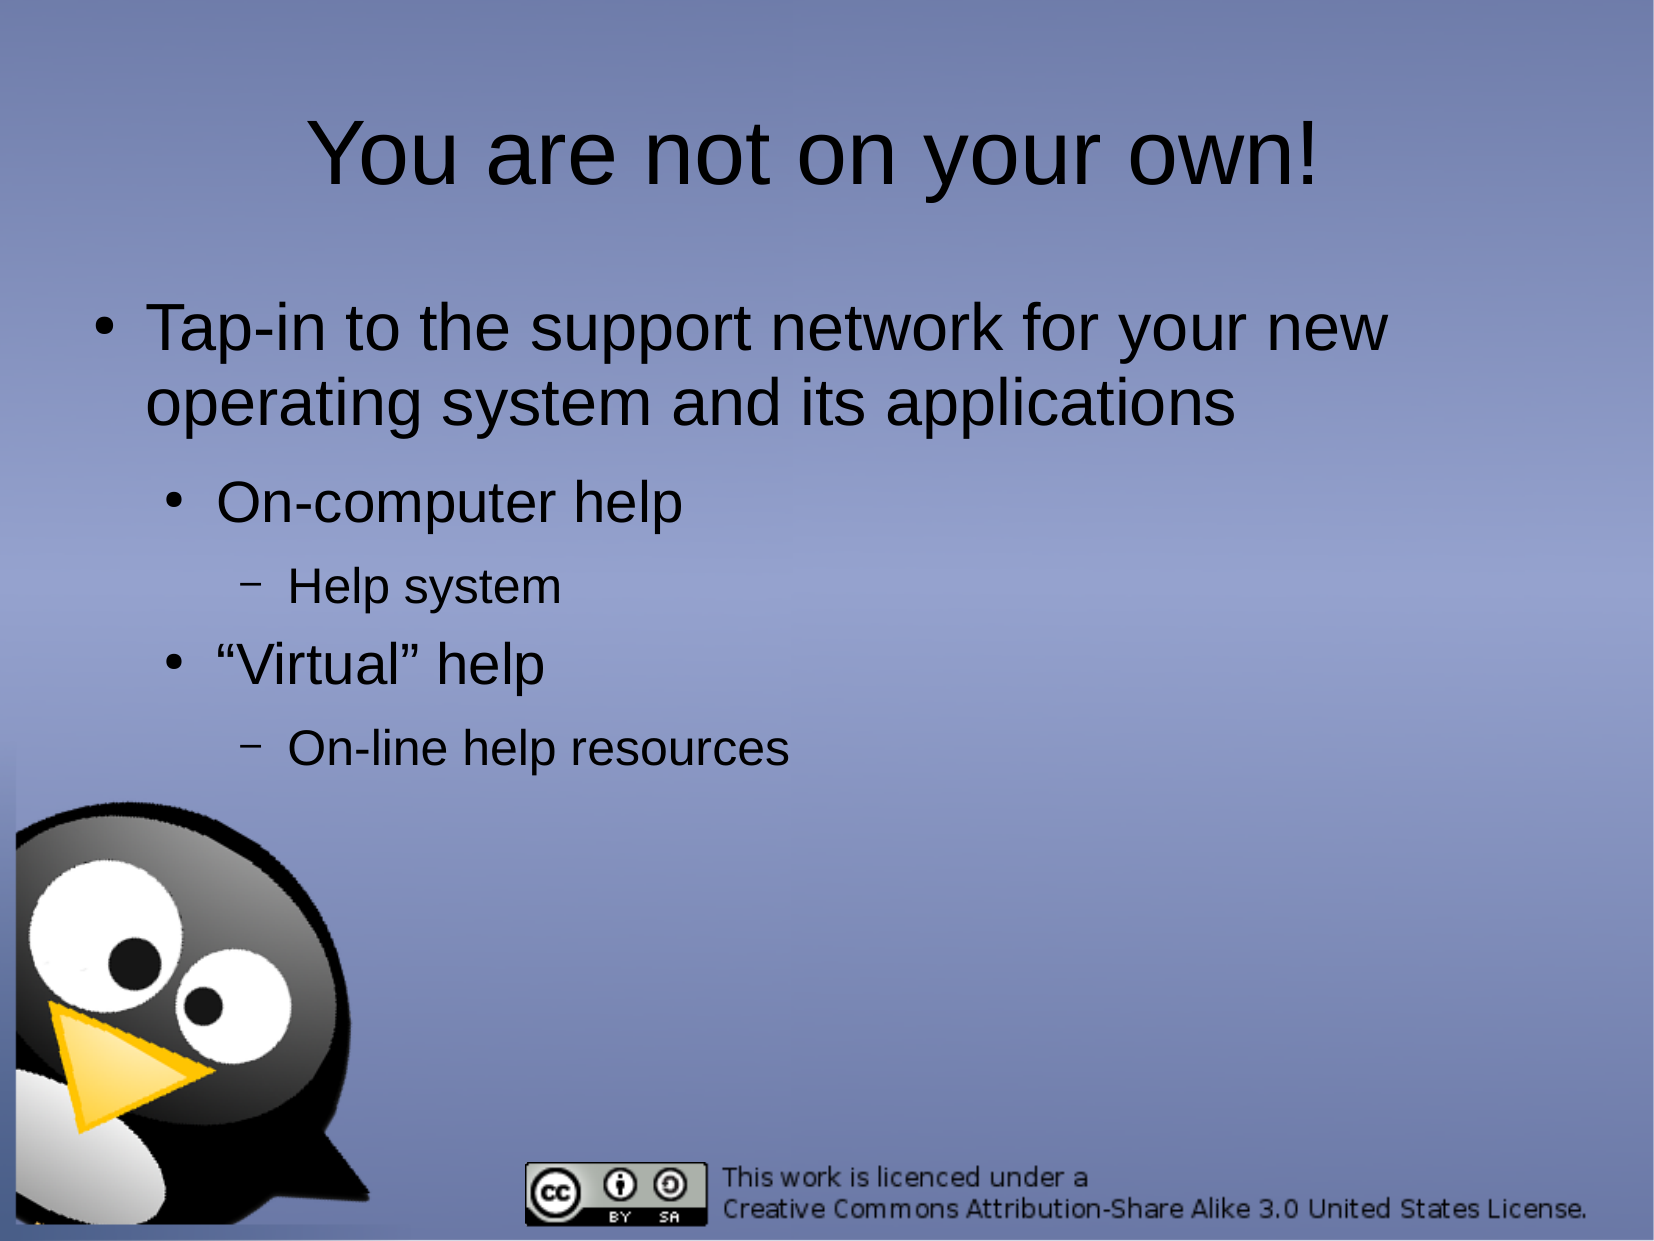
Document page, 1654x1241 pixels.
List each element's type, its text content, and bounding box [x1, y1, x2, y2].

title You are not on your own! [82, 56, 1571, 250]
list Tap-in to the support network for your new operating system and its applications On-computer help Help system “Virtual” help On-line help resources [75, 290, 1571, 1109]
picture [0, 0, 1654, 1241]
